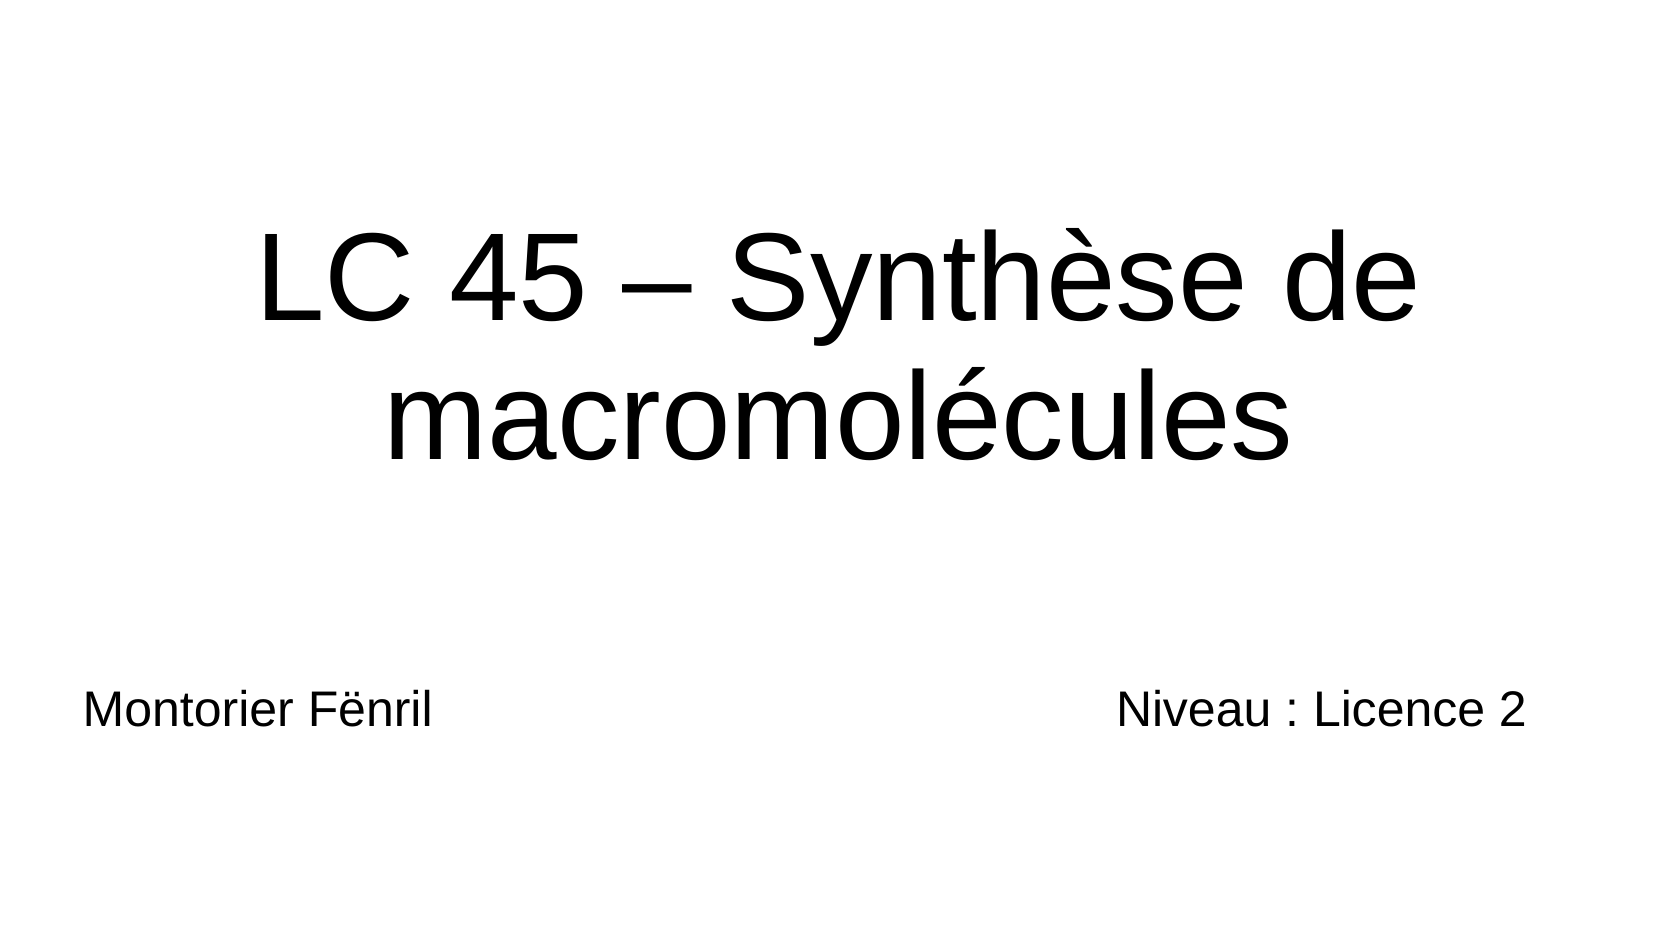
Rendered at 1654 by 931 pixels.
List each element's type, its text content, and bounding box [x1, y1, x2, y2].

subtitle Montorier Fënril Niveau : Licence 2 [82, 661, 1571, 758]
title LC 45 – Synthèse de macromolécules [94, 136, 1583, 557]
